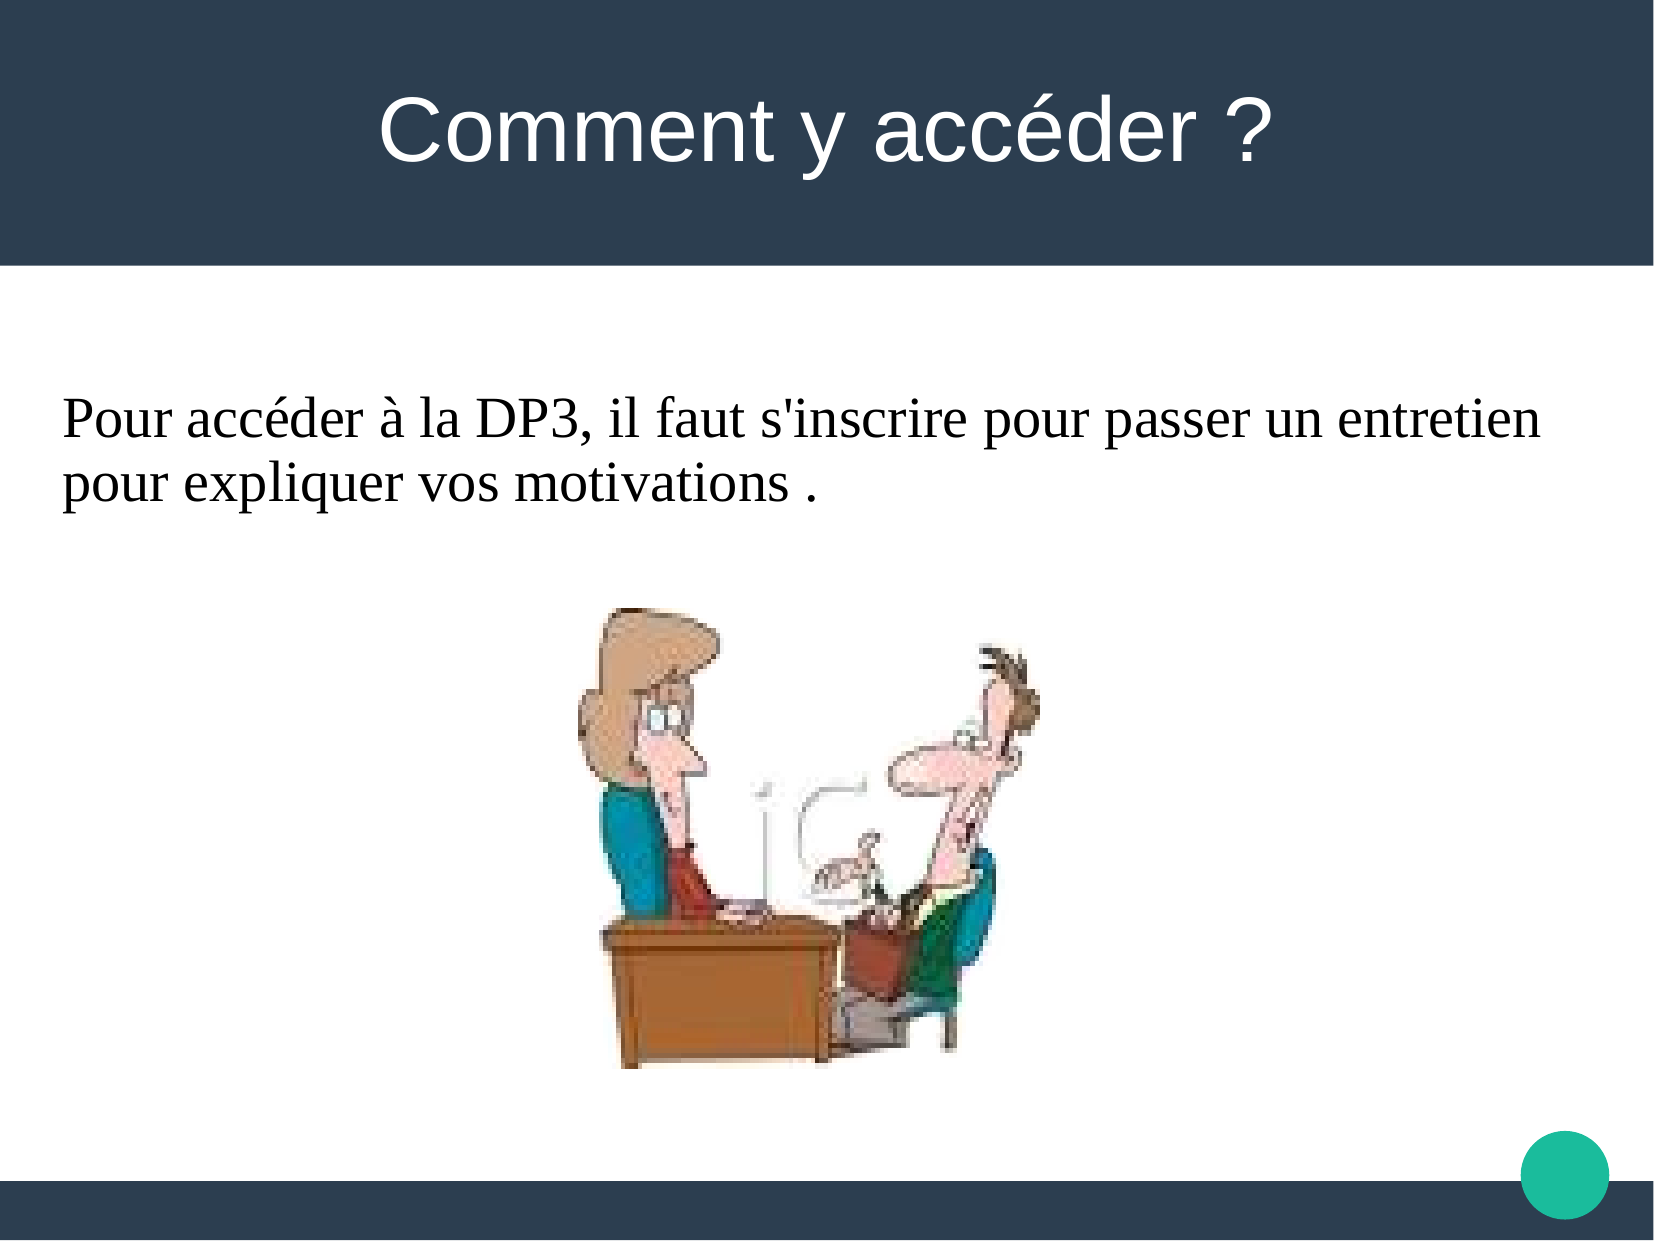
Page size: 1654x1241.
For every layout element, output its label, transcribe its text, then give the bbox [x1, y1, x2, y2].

text_box Comment y accéder ? [82, 70, 1571, 189]
text_box Pour accéder à la DP3, il faut s'inscrire pour passer un entretien pour expliquer vos motivations . [47, 377, 1607, 575]
picture [578, 564, 1182, 1069]
